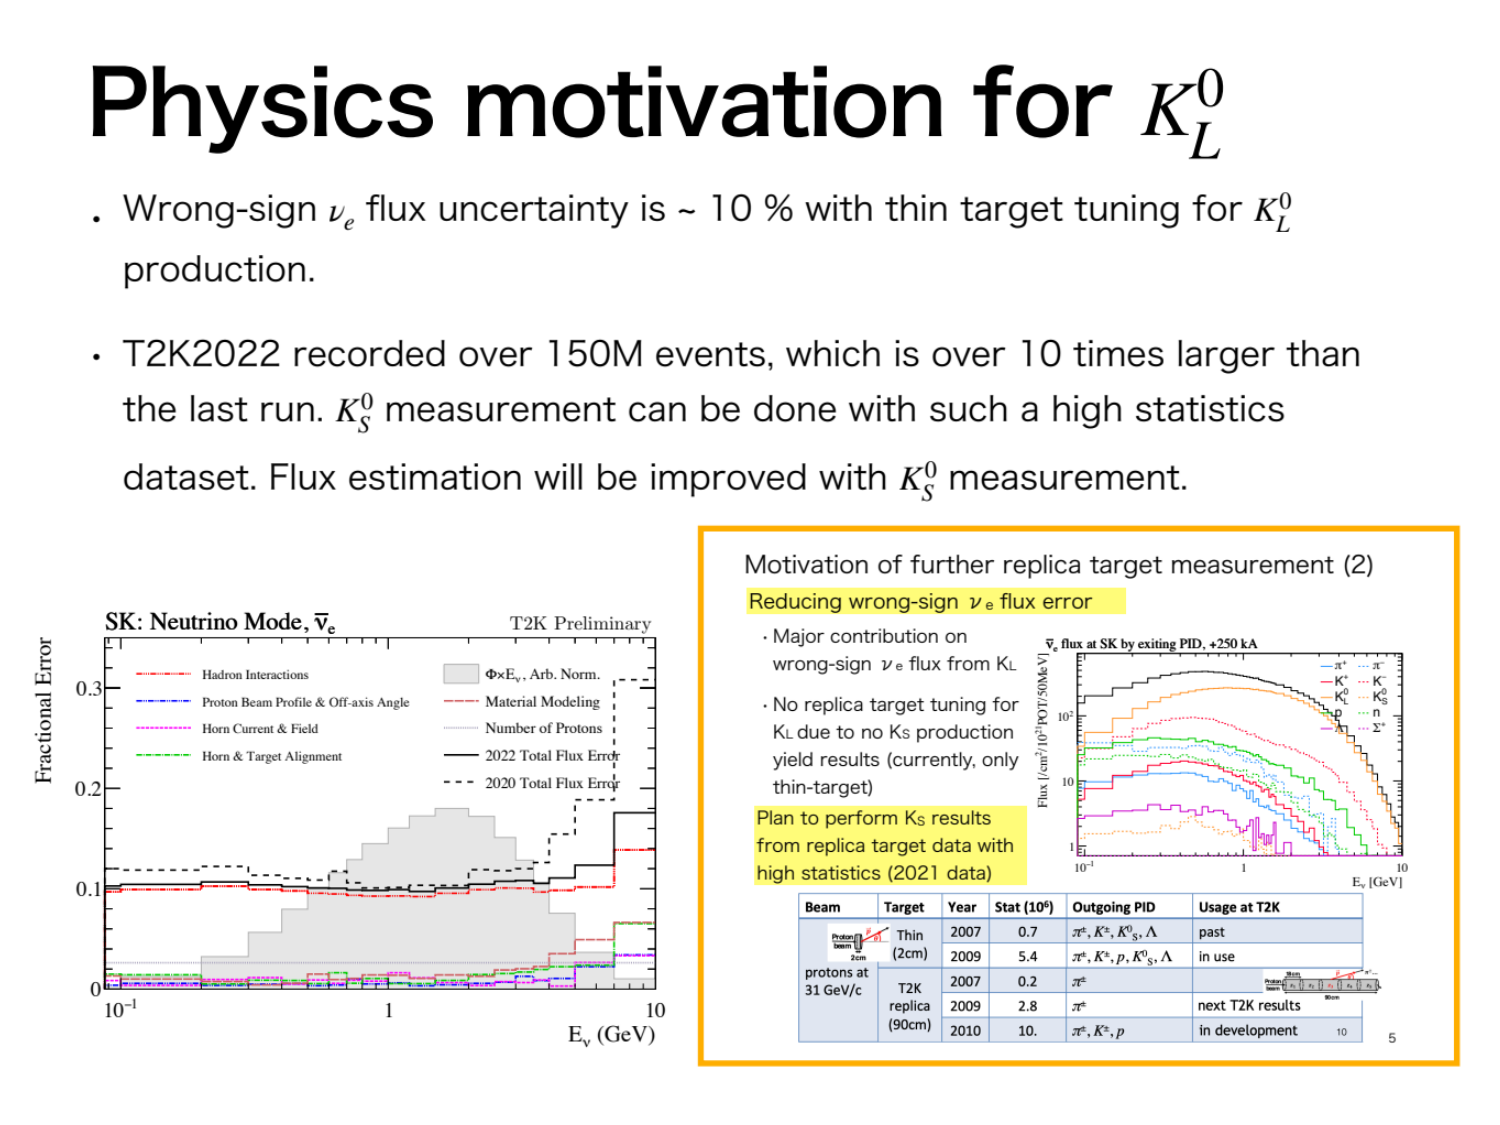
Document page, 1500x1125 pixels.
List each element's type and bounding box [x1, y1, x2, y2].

picture [16, 48, 1484, 1077]
